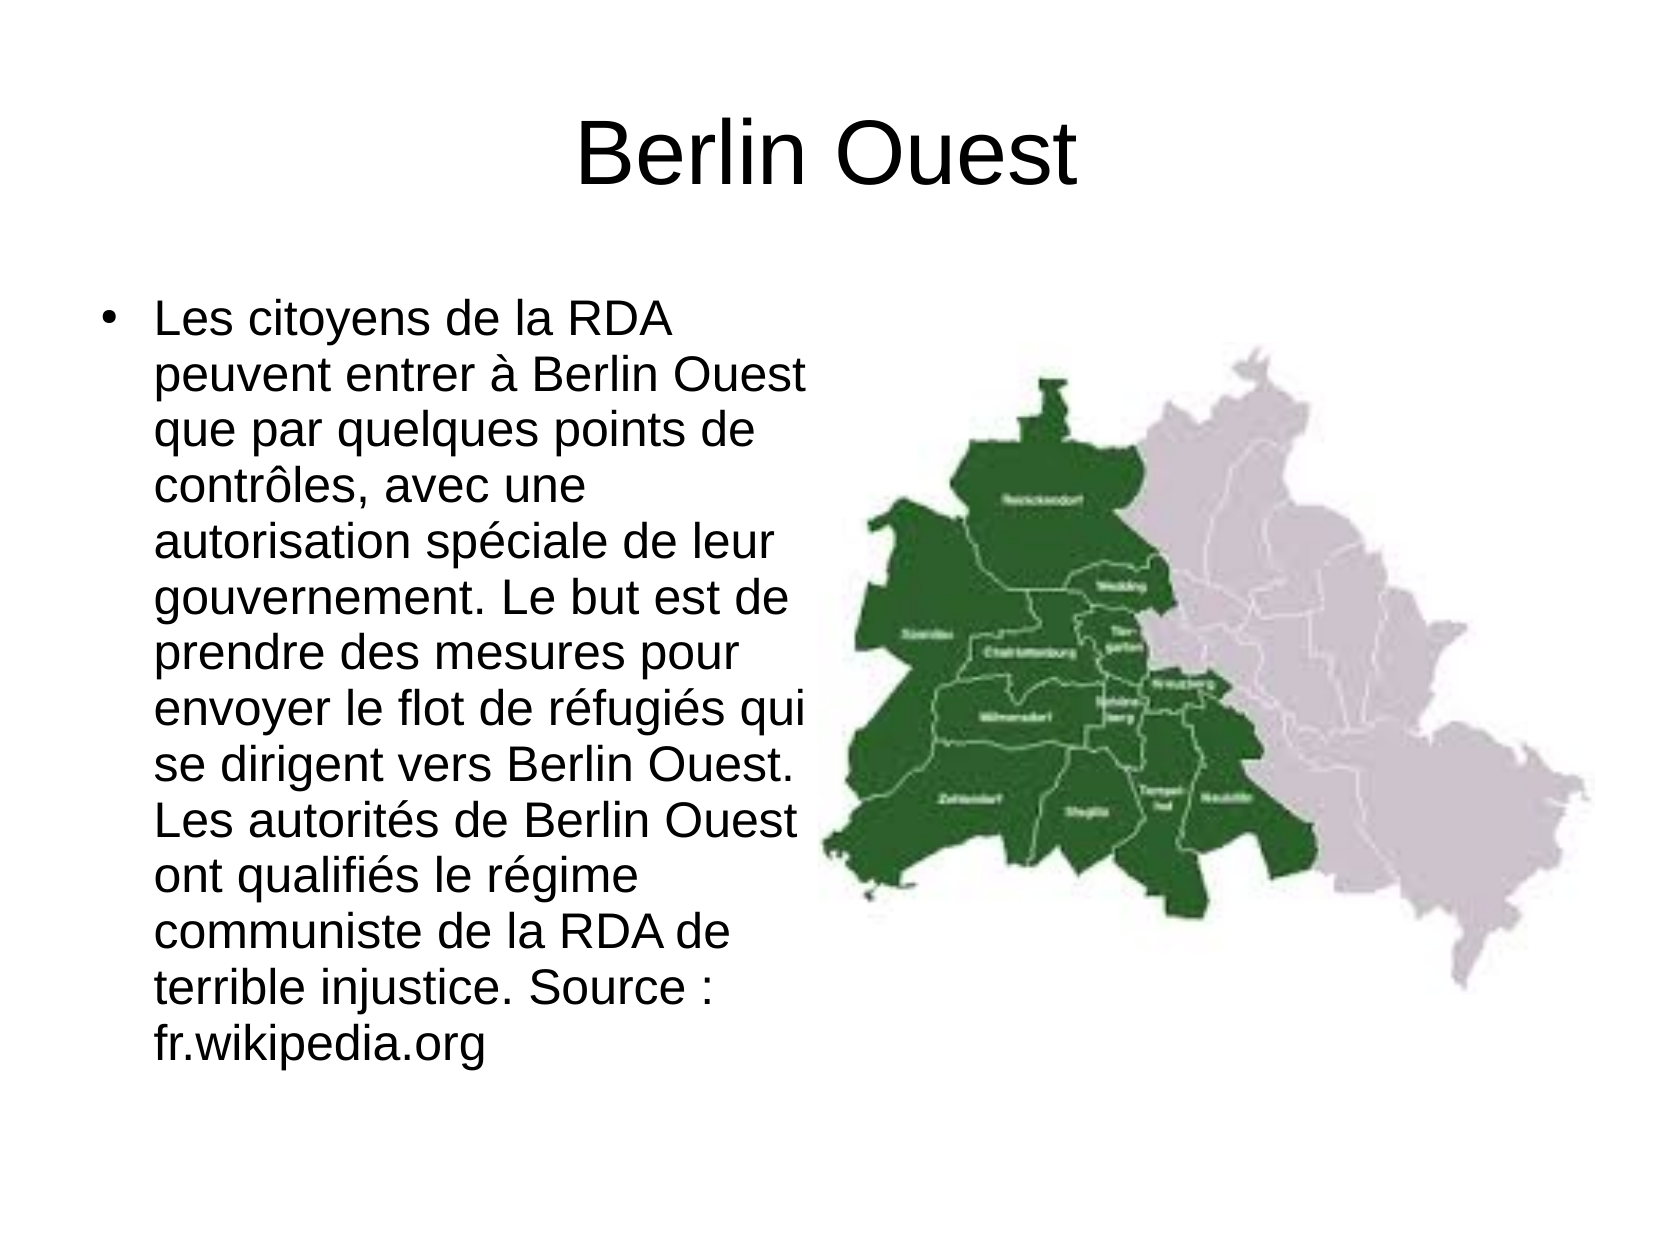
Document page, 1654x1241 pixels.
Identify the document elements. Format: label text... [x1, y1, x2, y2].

picture [818, 342, 1595, 996]
title Berlin Ouest [82, 49, 1571, 257]
list Les citoyens de la RDA peuvent entrer à Berlin Ouest que par quelques points de contrôles, avec une autorisation spéciale de leur gouvernement. Le but est de prendre des mesures pour envoyer le flot de réfugiés qui se dirigent vers Berlin Ouest. Les autorités de Berlin Ouest ont qualifiés le régime communiste de la RDA de terrible injustice. Source : fr.wikipedia.org [82, 290, 809, 1010]
